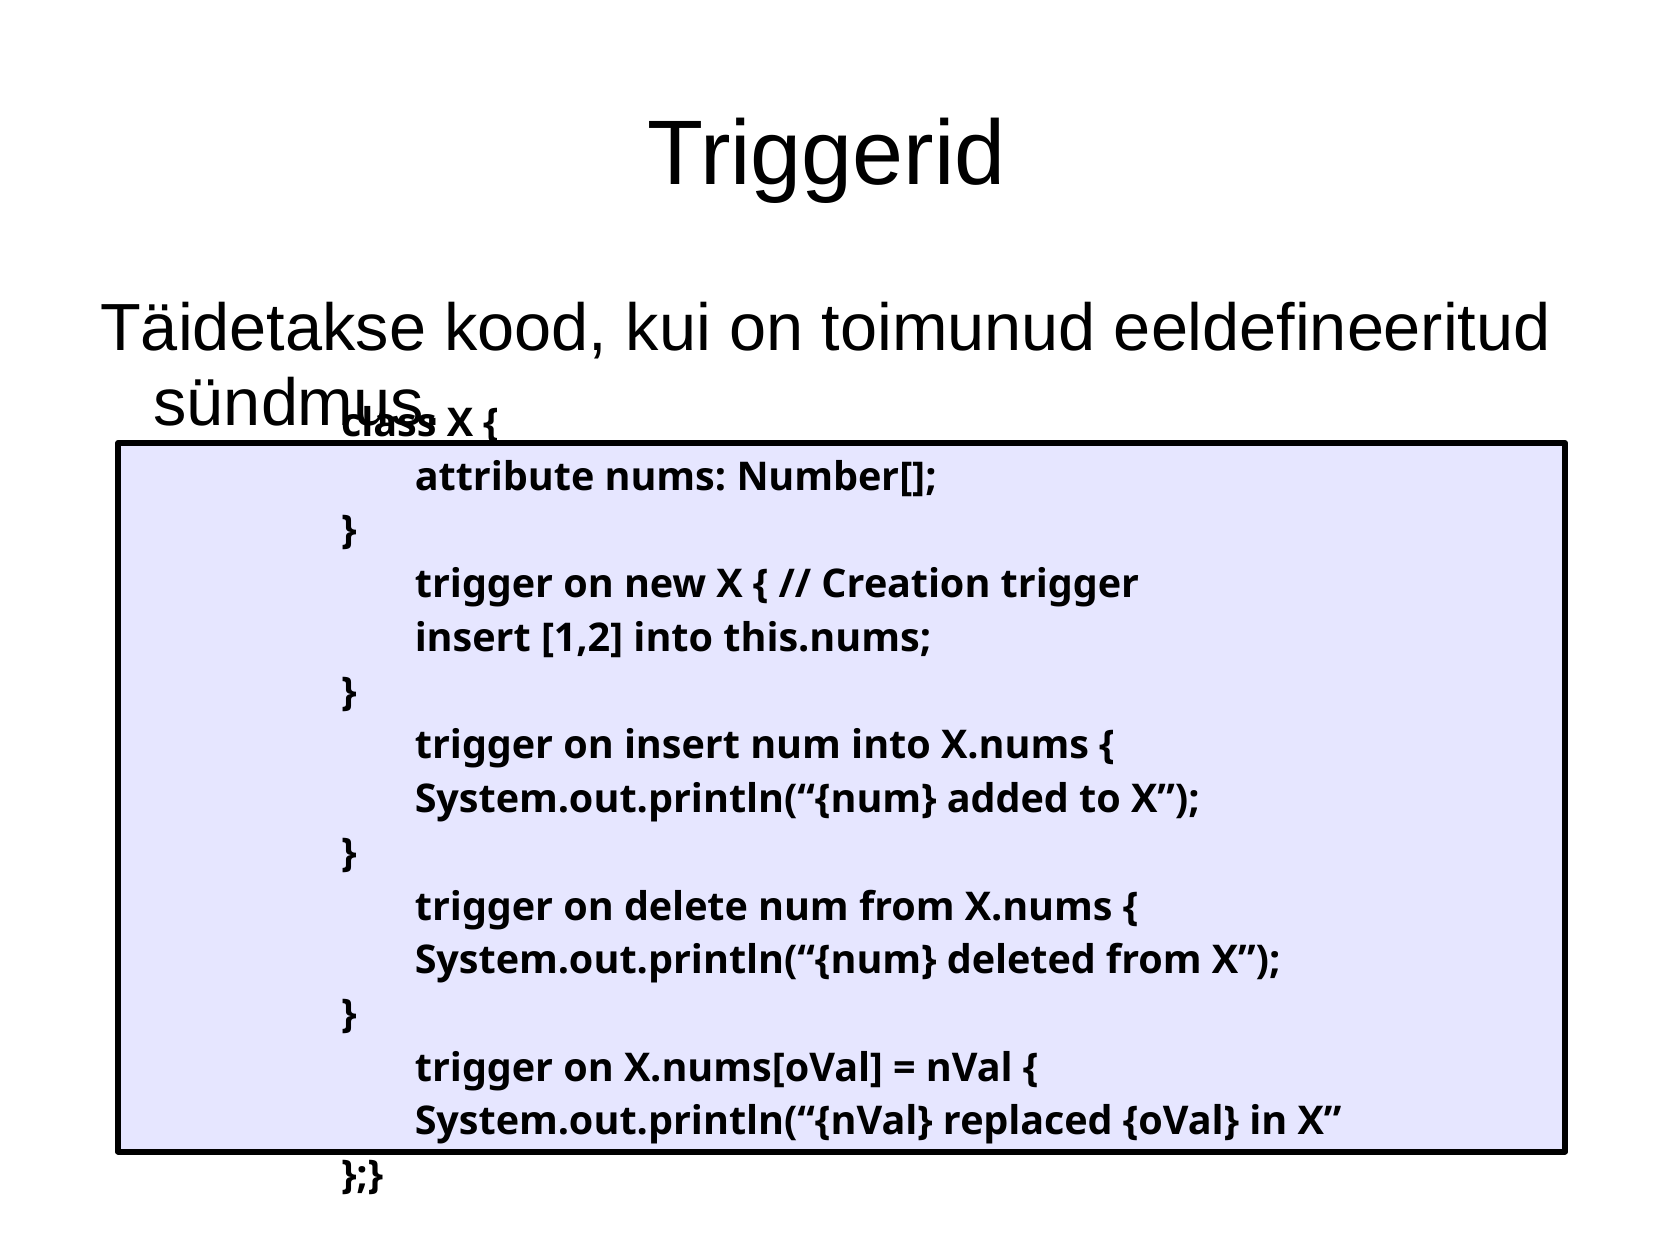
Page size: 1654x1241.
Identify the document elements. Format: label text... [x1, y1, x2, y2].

text_box class X { attribute nums: Number[]; } trigger on new X { // Creation trigger insert [1,2] into this.nums; } trigger on insert num into X.nums { System.out.println(“{num} added to X”); } trigger on delete num from X.nums { System.out.println(“{num} deleted from X”); } trigger on X.nums[oVal] = nVal { System.out.println(“{nVal} replaced {oVal} in X” };} [118, 442, 1565, 1152]
list Täidetakse kood, kui on toimunud eeldefineeritud sündmus. [82, 290, 1571, 1094]
title Triggerid [82, 56, 1571, 250]
